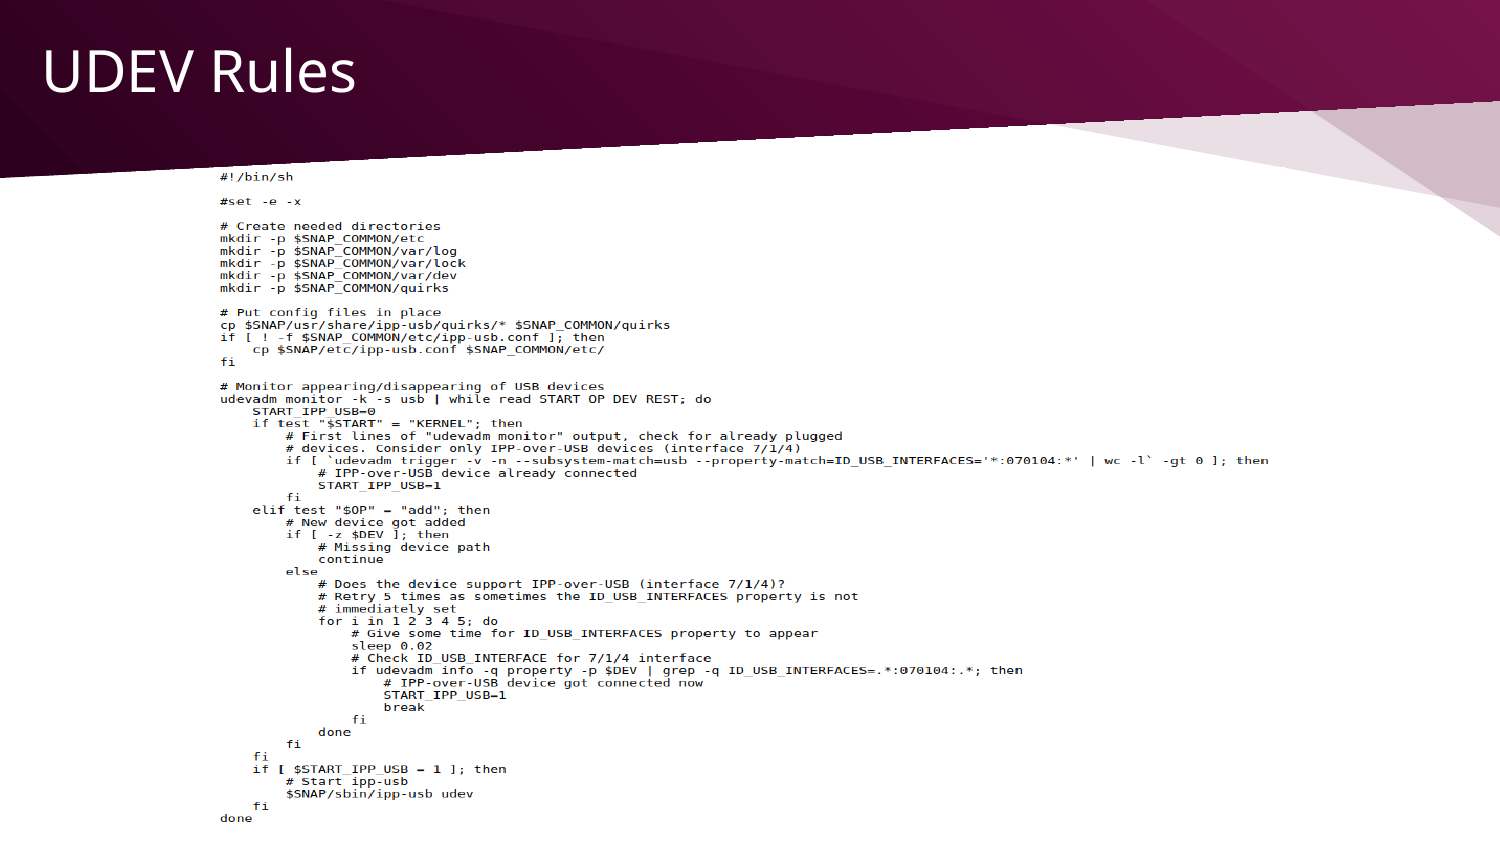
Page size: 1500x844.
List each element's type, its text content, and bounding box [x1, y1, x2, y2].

picture [215, 167, 1285, 830]
title UDEV Rules [41, 5, 1336, 134]
